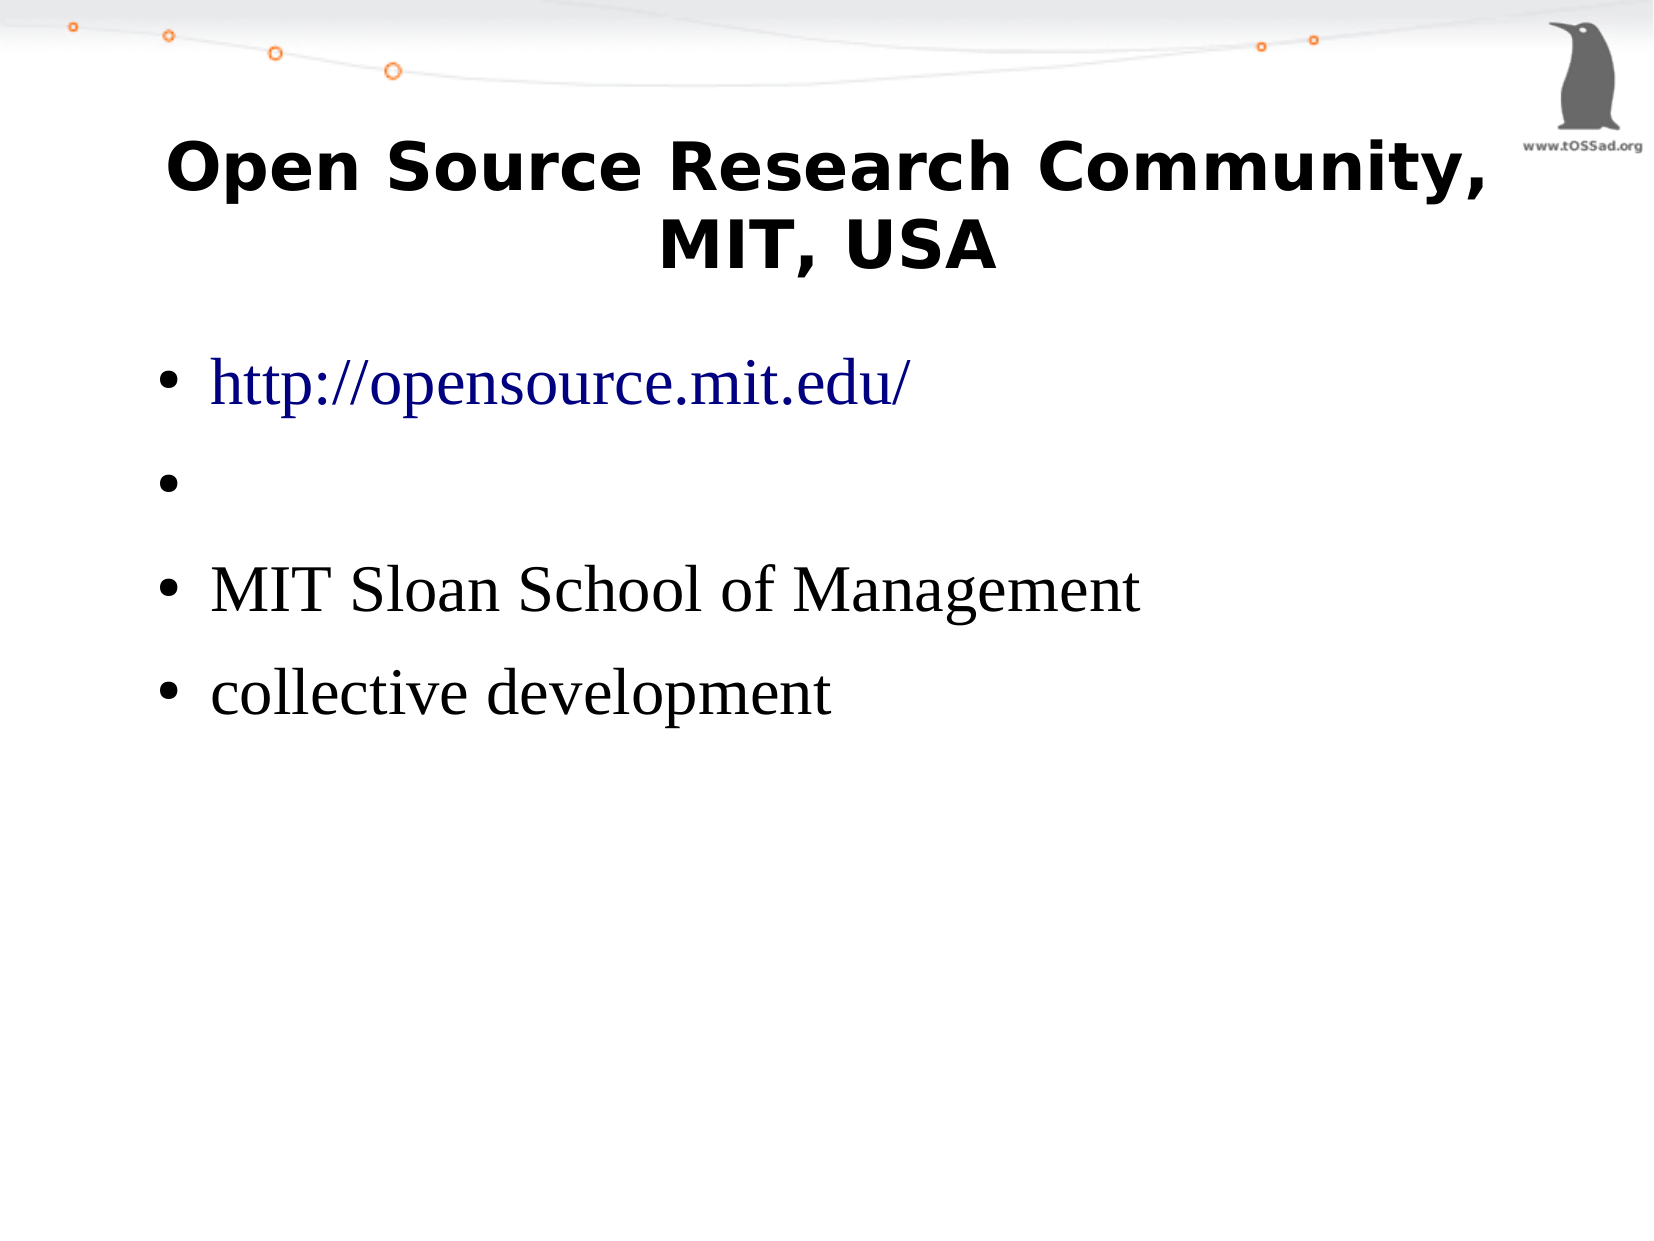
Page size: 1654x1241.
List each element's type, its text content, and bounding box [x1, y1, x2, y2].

title Open Source Research Community, MIT, USA [121, 102, 1534, 311]
list http://opensource.mit.edu/ MIT Sloan School of Management collective development [121, 344, 1534, 1127]
picture [0, 0, 1654, 157]
